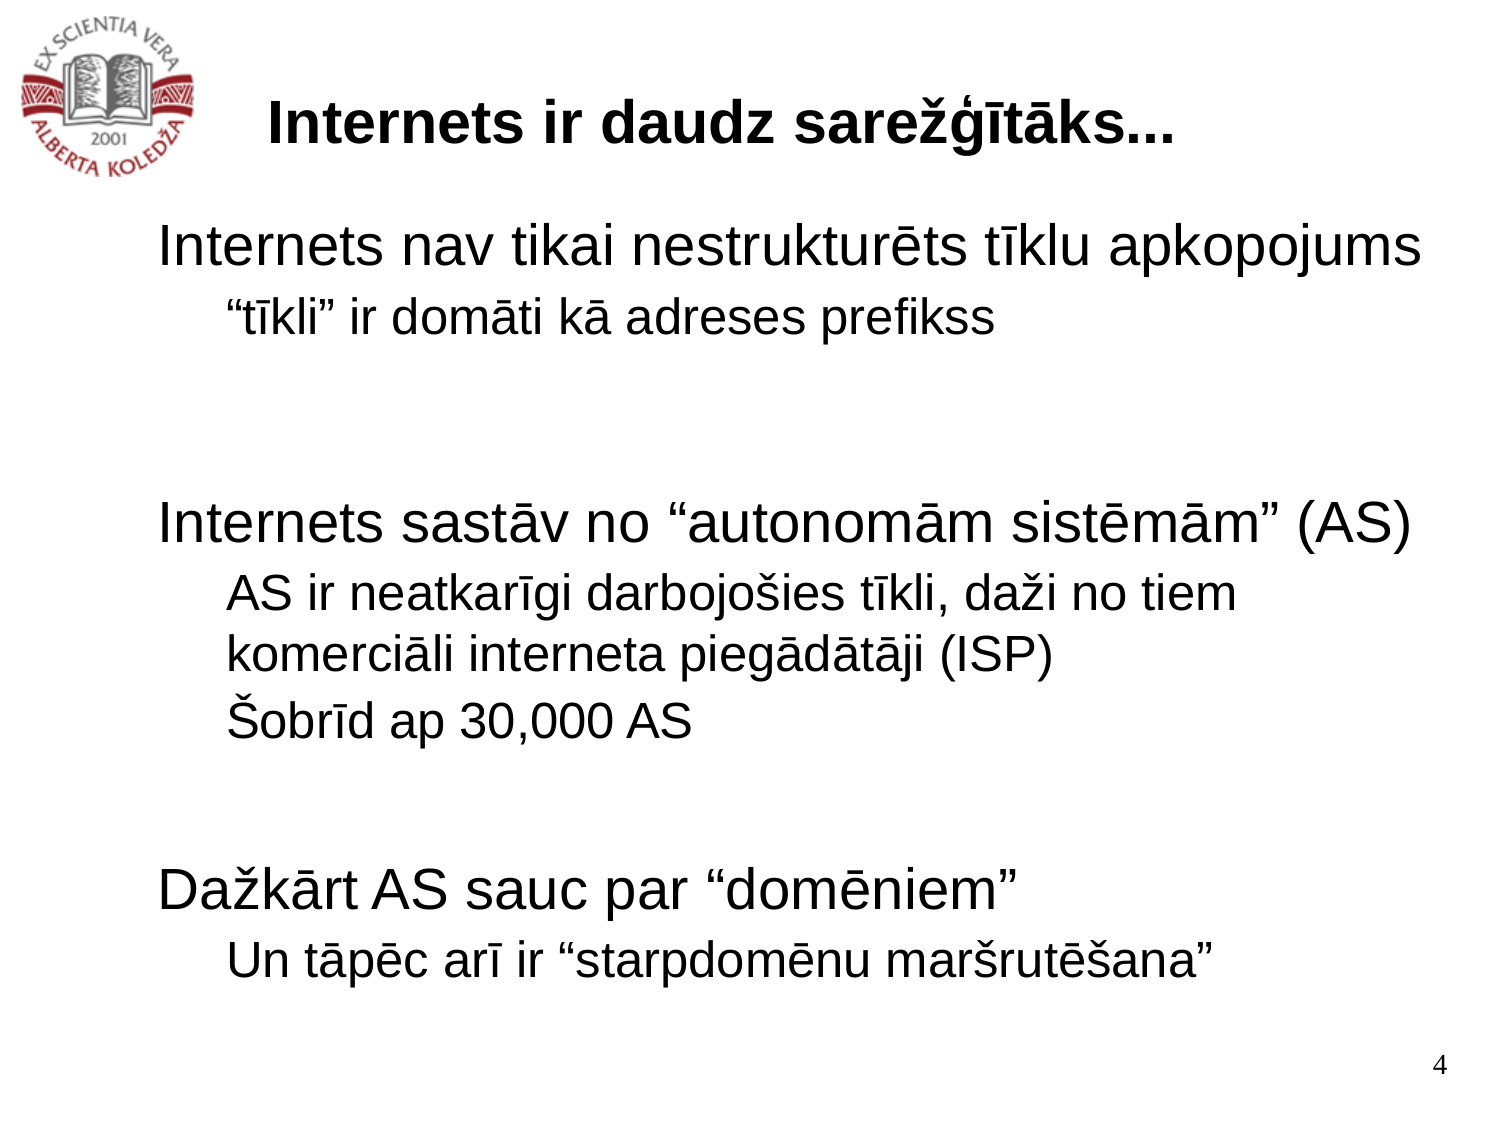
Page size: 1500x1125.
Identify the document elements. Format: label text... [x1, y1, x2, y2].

picture [21, 16, 194, 177]
list Internets nav tikai nestrukturēts tīklu apkopojums “tīkli” ir domāti kā adreses prefikss Internets sastāv no “autonomām sistēmām” (AS) AS ir neatkarīgi darbojošies tīkli, daži no tiem komerciāli interneta piegādātāji (ISP) Šobrīd ap 30,000 AS Dažkārt AS sauc par “domēniem” Un tāpēc arī ir “starpdomēnu maršrutēšana” [74, 200, 1463, 1101]
title Internets ir daudz sarežģītāks... [50, 62, 1374, 175]
